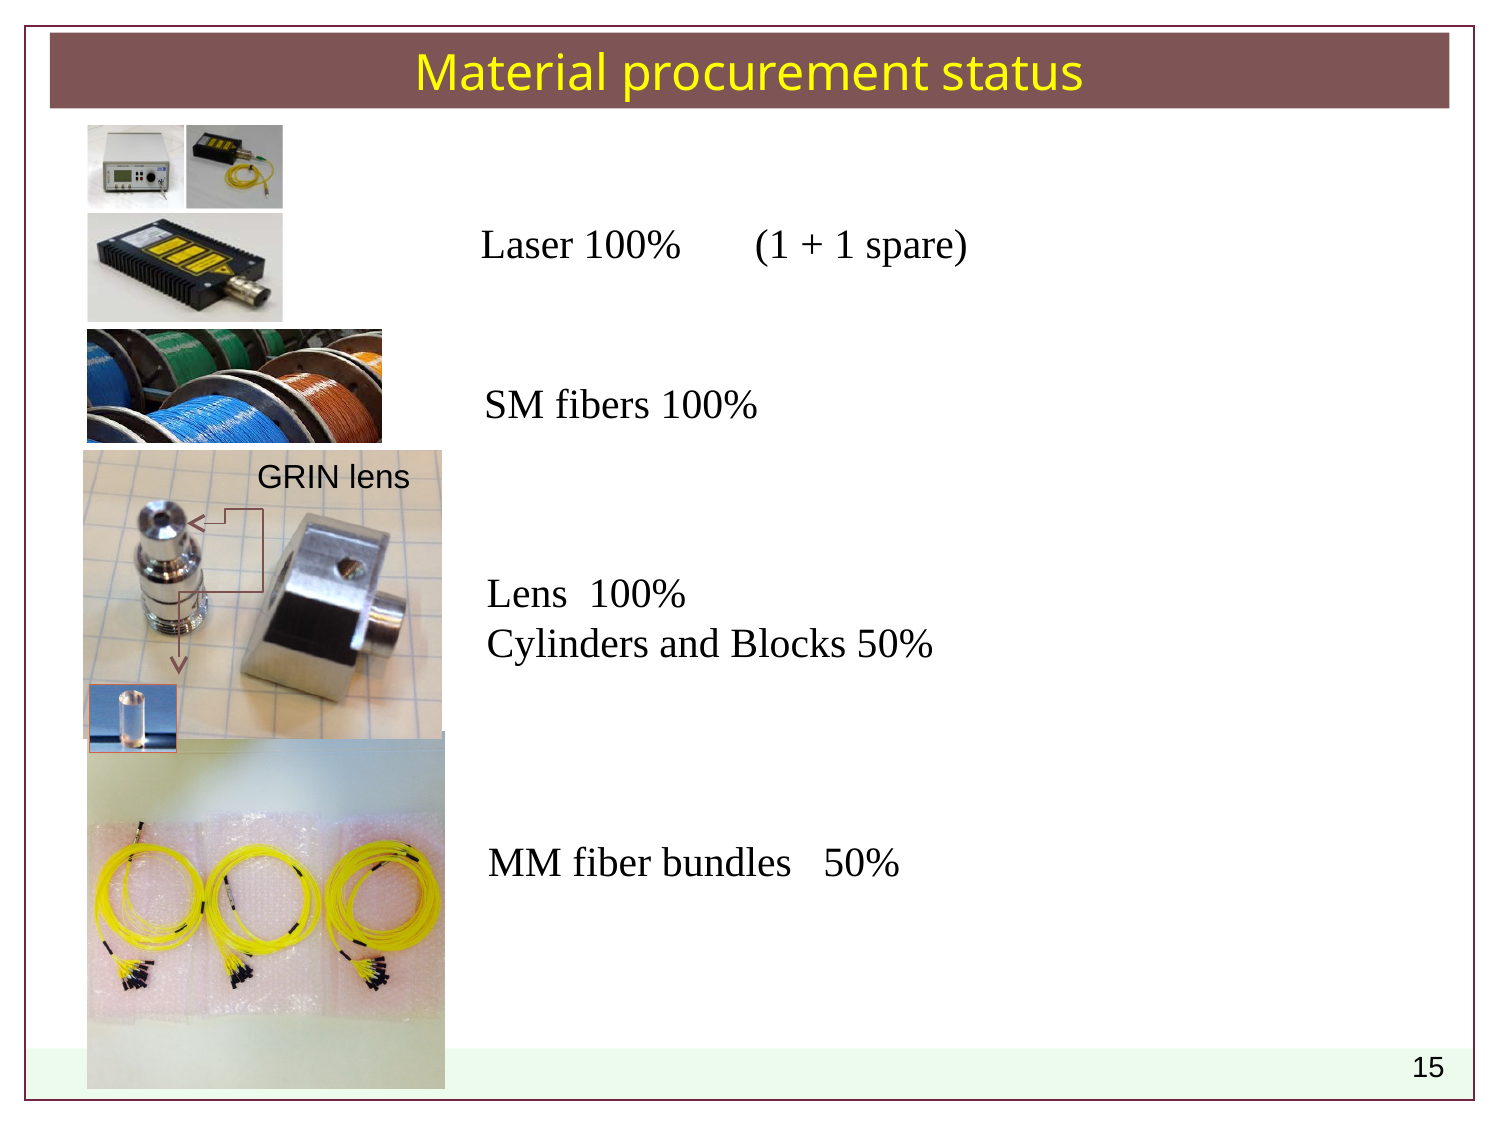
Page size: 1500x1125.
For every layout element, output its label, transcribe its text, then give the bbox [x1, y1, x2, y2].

text_box MM fiber bundles 50% [473, 827, 1018, 893]
picture [83, 450, 445, 1089]
picture [87, 125, 284, 322]
text_box Laser 100% (1 + 1 spare) [465, 209, 1010, 326]
text_box Lens 100% Cylinders and Blocks 50% [471, 558, 1016, 675]
picture [87, 329, 382, 443]
text_box Material procurement status [49, 32, 1450, 109]
text_box SM fibers 100% [469, 369, 1014, 435]
text_box GRIN lens [242, 447, 534, 504]
text_box <number> [1397, 1041, 1498, 1114]
